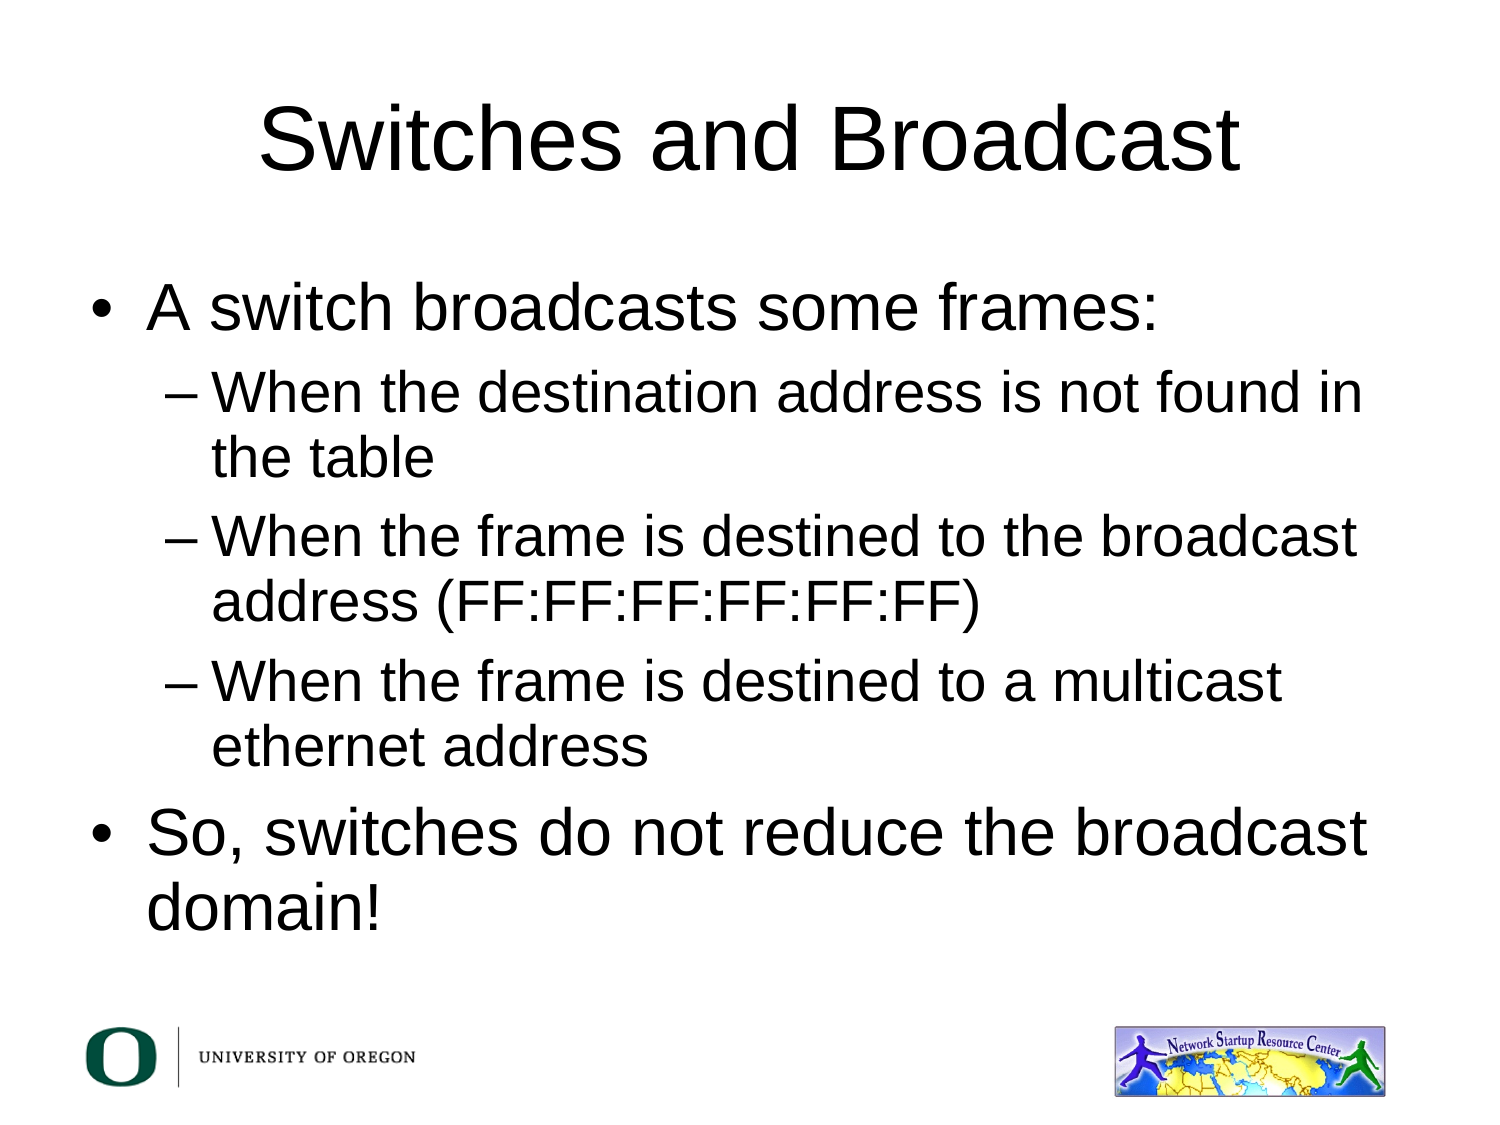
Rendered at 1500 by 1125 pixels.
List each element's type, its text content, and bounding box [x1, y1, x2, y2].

title Switches and Broadcast [75, 45, 1426, 233]
picture [1112, 1024, 1388, 1099]
picture [75, 1024, 426, 1090]
list A switch broadcasts some frames: When the destination address is not found in the table When the frame is destined to the broadcast address (FF:FF:FF:FF:FF:FF) When the frame is destined to a multicast ethernet address So, switches do not reduce the broadcast domain! [75, 262, 1426, 1005]
